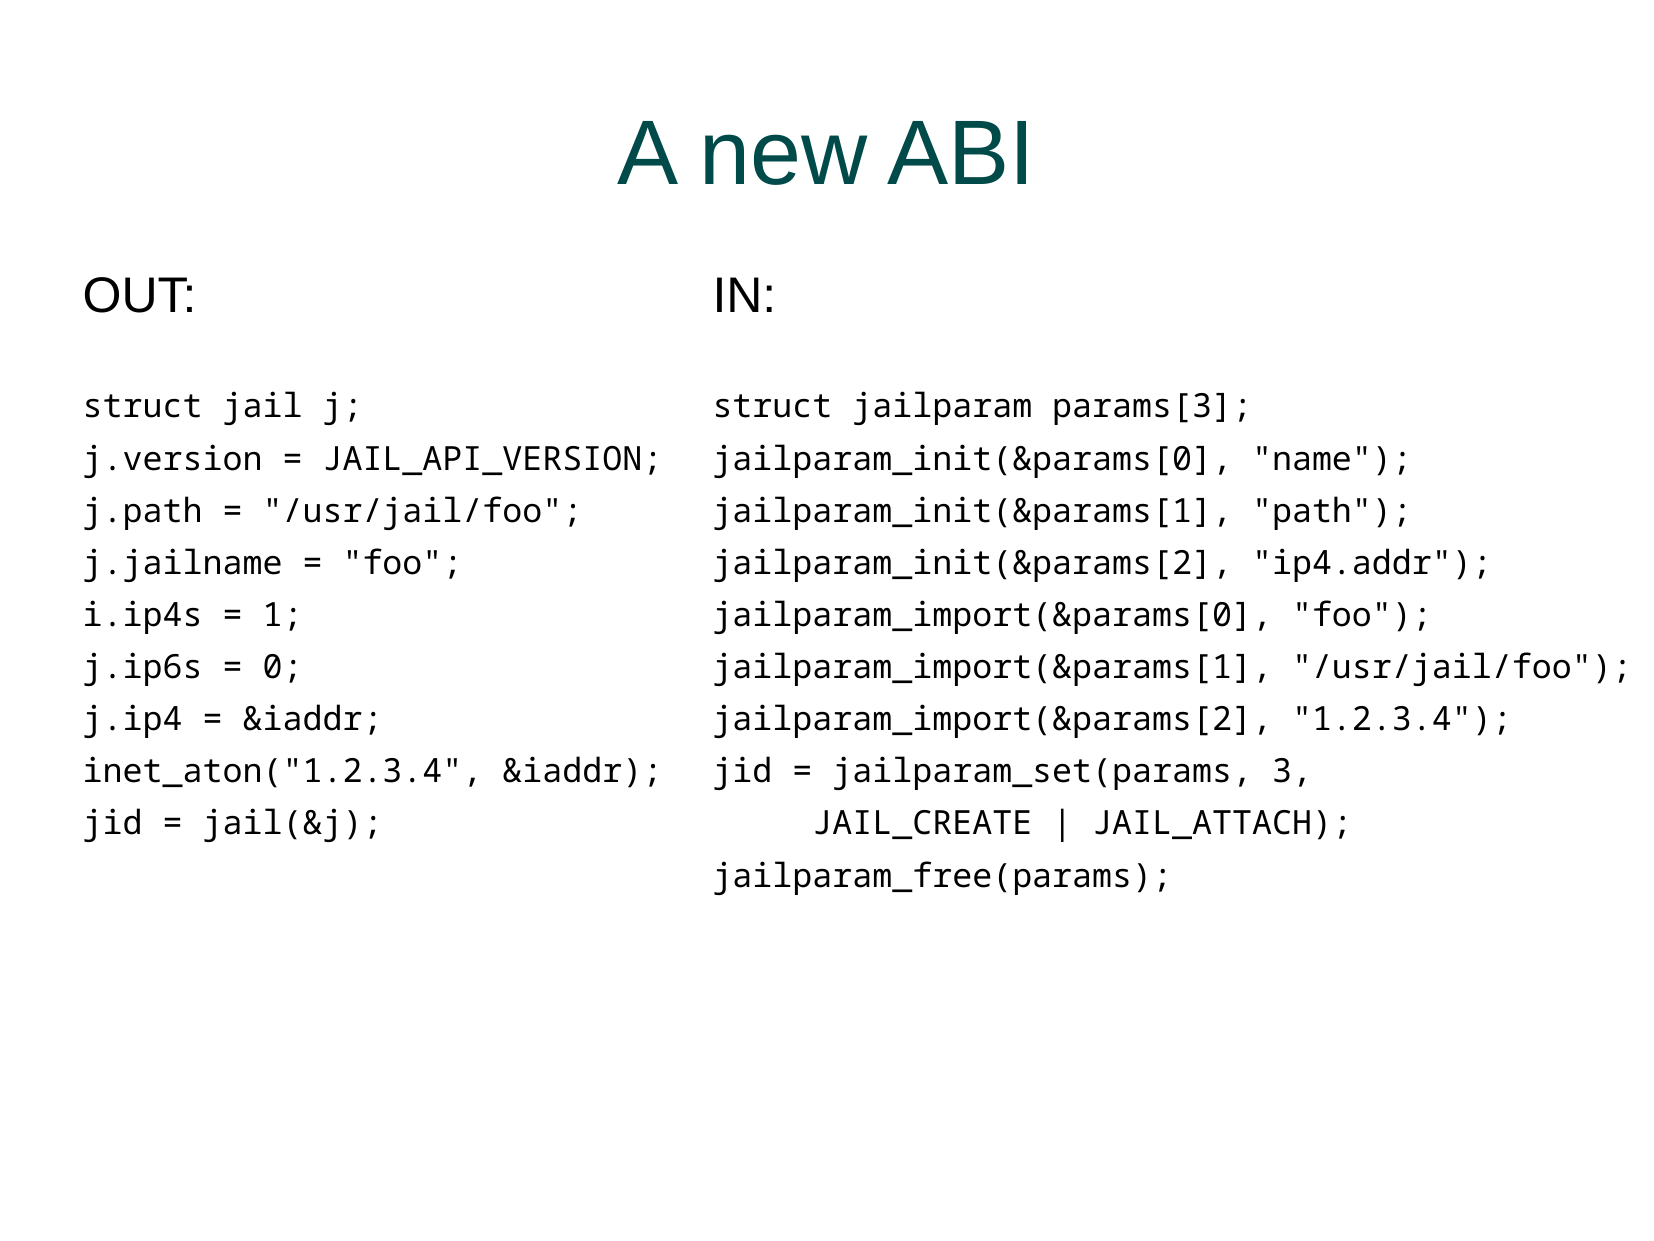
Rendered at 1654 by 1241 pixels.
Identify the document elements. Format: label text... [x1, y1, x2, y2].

title A new ABI [82, 56, 1571, 250]
list OUT: struct jail j; j.version = JAIL_API_VERSION; j.path = "/usr/jail/foo"; j.jailname = "foo"; i.ip4s = 1; j.ip6s = 0; j.ip4 = &iaddr; inet_aton("1.2.3.4", &iaddr); jid = jail(&j); [82, 290, 712, 1094]
list IN: struct jailparam params[3]; jailparam_init(&params[0], "name"); jailparam_init(&params[1], "path"); jailparam_init(&params[2], "ip4.addr"); jailparam_import(&params[0], "foo"); jailparam_import(&params[1], "/usr/jail/foo"); jailparam_import(&params[2], "1.2.3.4"); jid = jailparam_set(params, 3, JAIL_CREATE | JAIL_ATTACH); jailparam_free(params); [712, 290, 1654, 1094]
